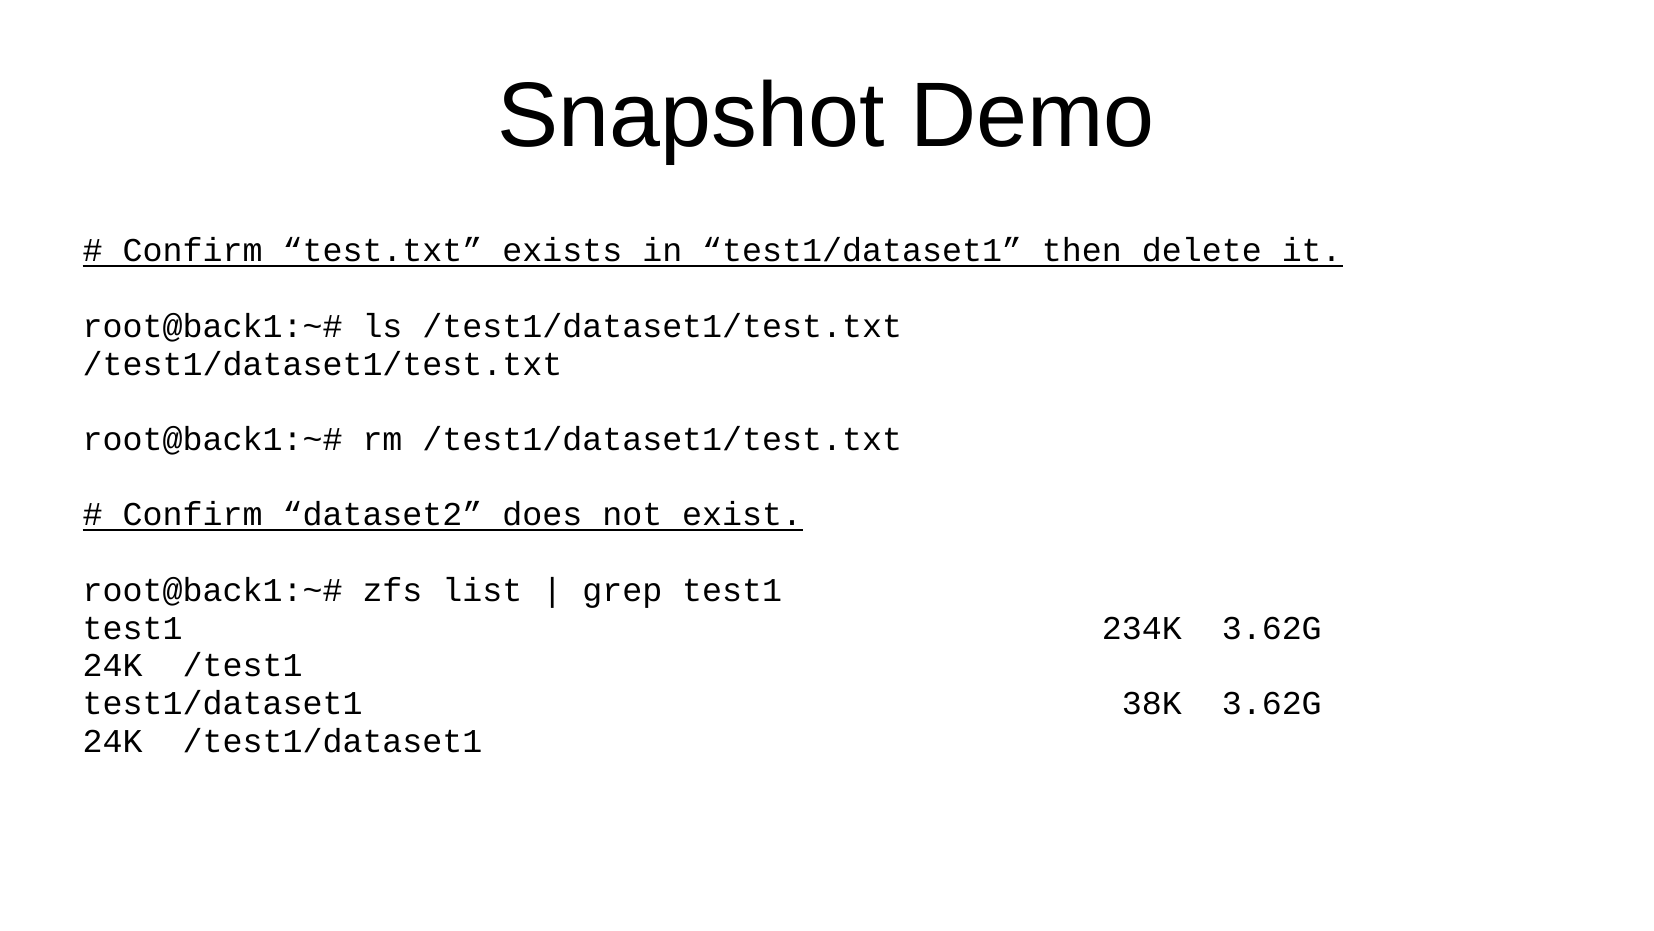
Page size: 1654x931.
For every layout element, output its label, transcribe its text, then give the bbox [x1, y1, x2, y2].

subtitle # Confirm “test.txt” exists in “test1/dataset1” then delete it. root@back1:~# ls /test1/dataset1/test.txt /test1/dataset1/test.txt root@back1:~# rm /test1/dataset1/test.txt # Confirm “dataset2” does not exist. root@back1:~# zfs list | grep test1 test1 234K 3.62G 24K /test1 test1/dataset1 38K 3.62G 24K /test1/dataset1 [82, 228, 1571, 768]
title Snapshot Demo [82, 37, 1571, 193]
